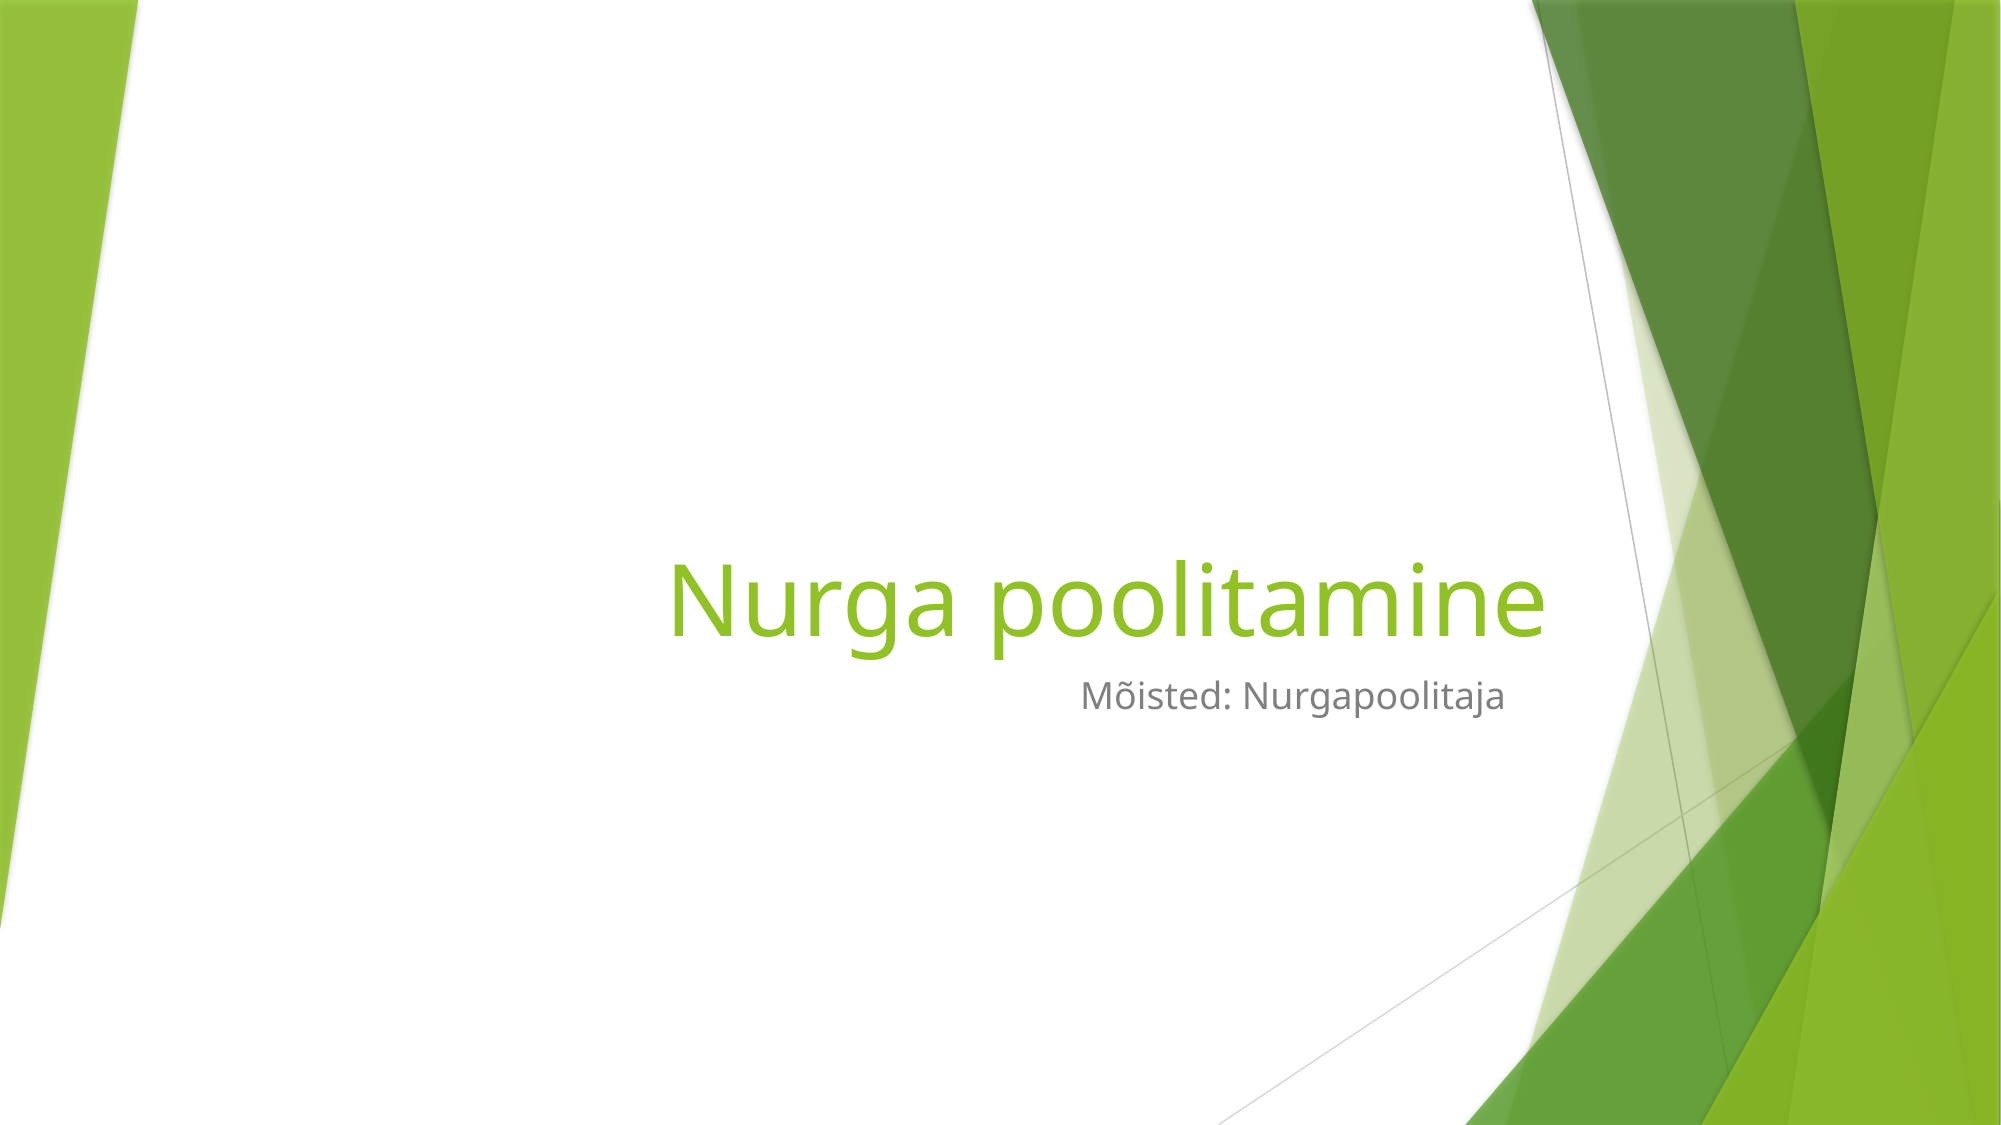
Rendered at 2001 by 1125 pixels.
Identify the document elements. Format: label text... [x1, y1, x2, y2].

subtitle Mõisted: Nurgapoolitaja [247, 664, 1522, 845]
title Nurga poolitamine [247, 394, 1565, 665]
